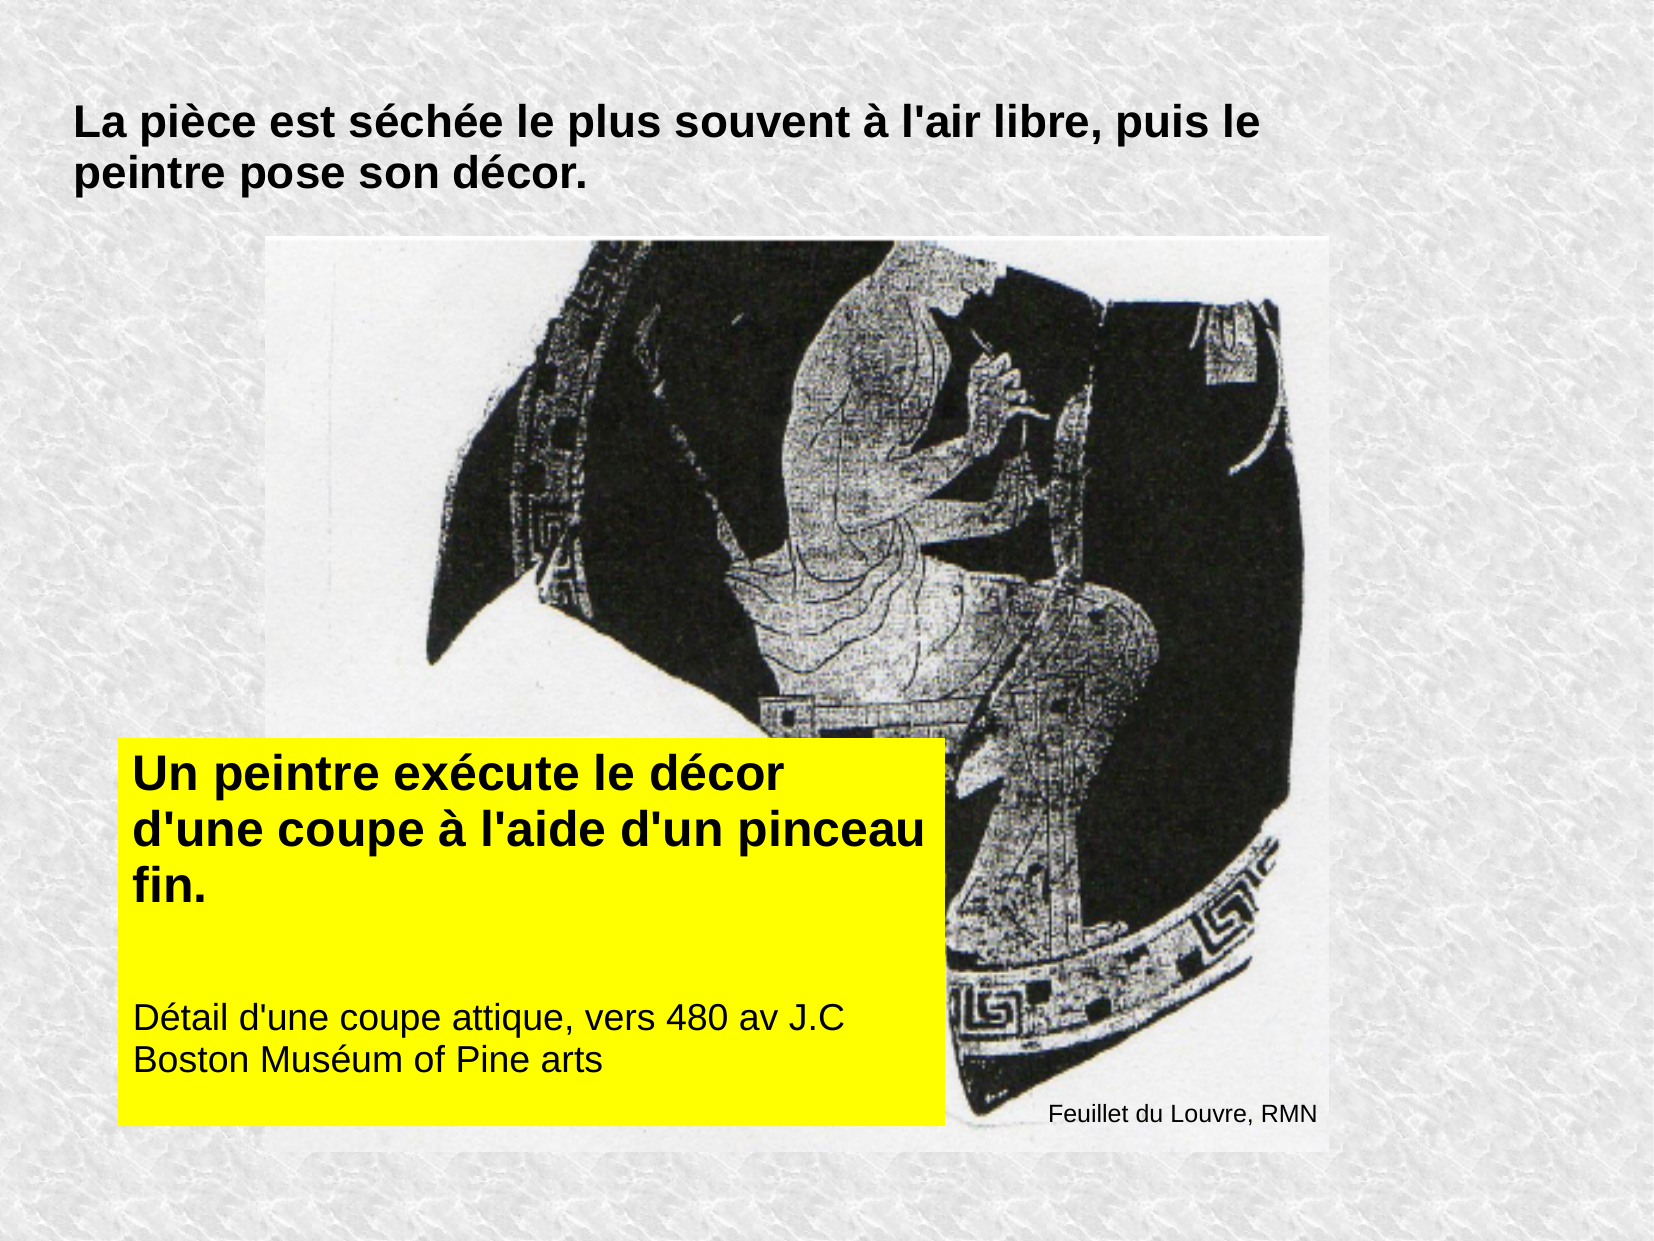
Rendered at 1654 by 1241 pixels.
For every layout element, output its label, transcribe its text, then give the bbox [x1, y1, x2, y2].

text_box Un peintre exécute le décor d'une coupe à l'aide d'un pinceau fin. Détail d'une coupe attique, vers 480 av J.C Boston Muséum of Pine arts [118, 738, 945, 1127]
text_box Feuillet du Louvre, RMN [1033, 1092, 1536, 1136]
picture [0, 0, 1654, 1241]
text_box La pièce est séchée le plus souvent à l'air libre, puis le peintre pose son décor. [59, 88, 1388, 208]
